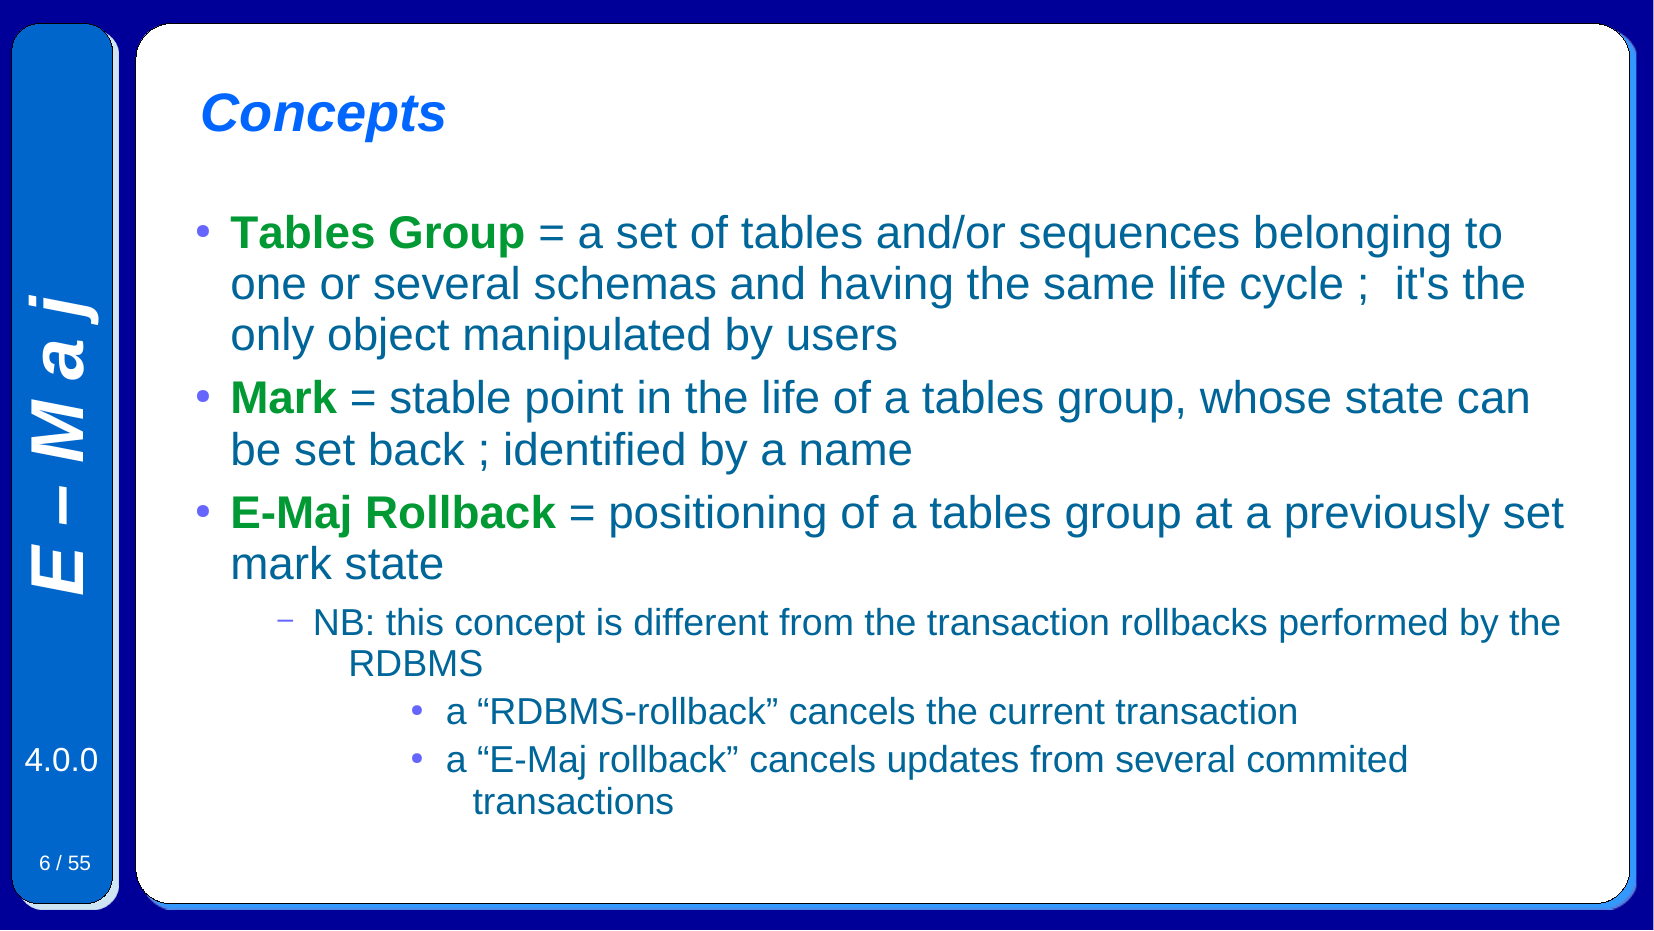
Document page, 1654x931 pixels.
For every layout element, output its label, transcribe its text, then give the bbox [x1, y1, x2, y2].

list Tables Group = a set of tables and/or sequences belonging to one or several schemas and having the same life cycle ; it's the only object manipulated by users Mark = stable point in the life of a tables group, whose state can be set back ; identified by a name E-Maj Rollback = positioning of a tables group at a previously set mark state NB: this concept is different from the transaction rollbacks performed by the RDBMS a “RDBMS-rollback” cancels the current transaction a “E-Maj rollback” cancels updates from several commited transactions [177, 206, 1587, 827]
title Concepts [200, 34, 1575, 191]
